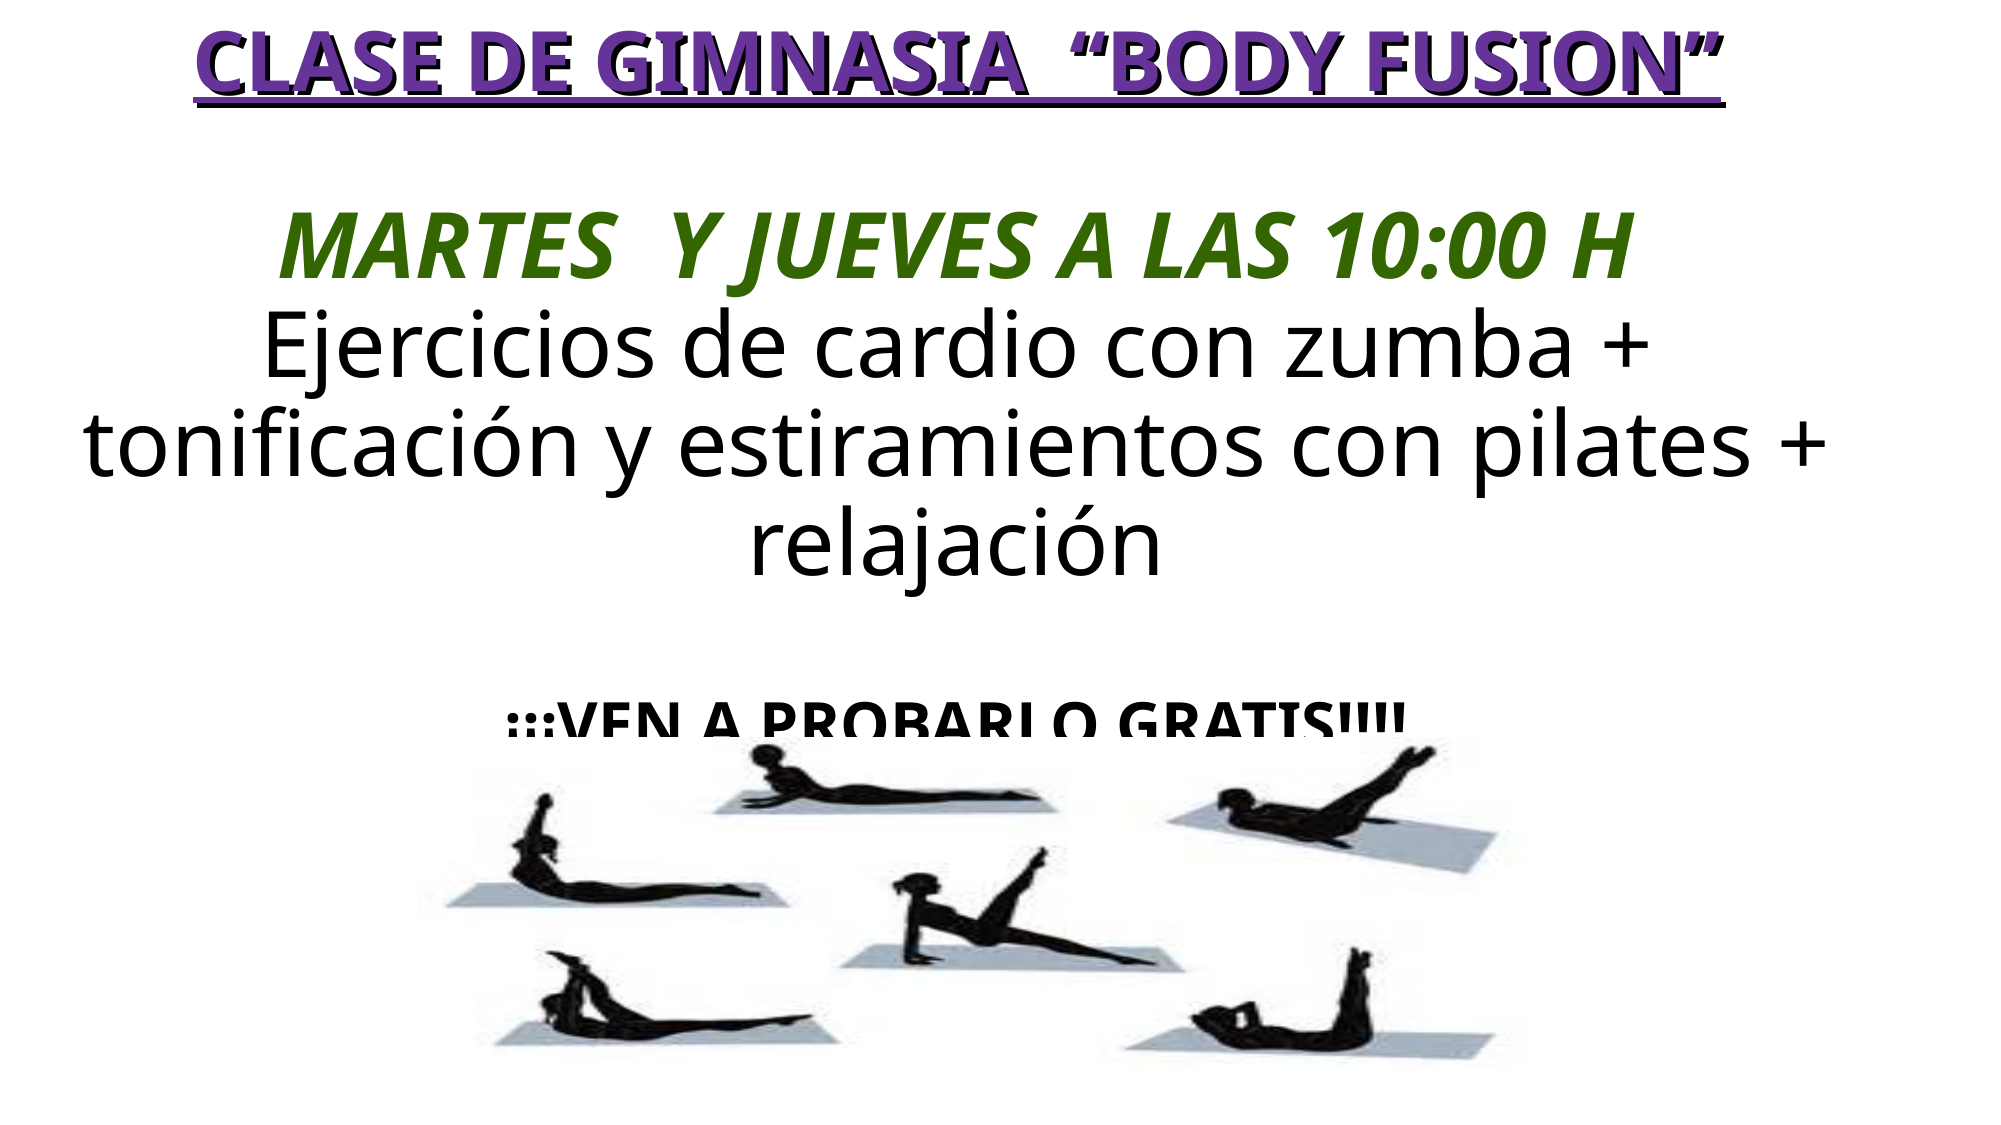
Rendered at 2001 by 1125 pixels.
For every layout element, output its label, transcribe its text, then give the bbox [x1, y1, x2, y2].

subtitle CLASE DE GIMNASIA “BODY FUSION” MARTES Y JUEVES A LAS 10:00 H Ejercicios de cardio con zumba + tonificación y estiramientos con pilates + relajación ¡¡¡VEN A PROBARLO GRATIS!!!! [0, 11, 1915, 738]
picture [418, 737, 1526, 1068]
